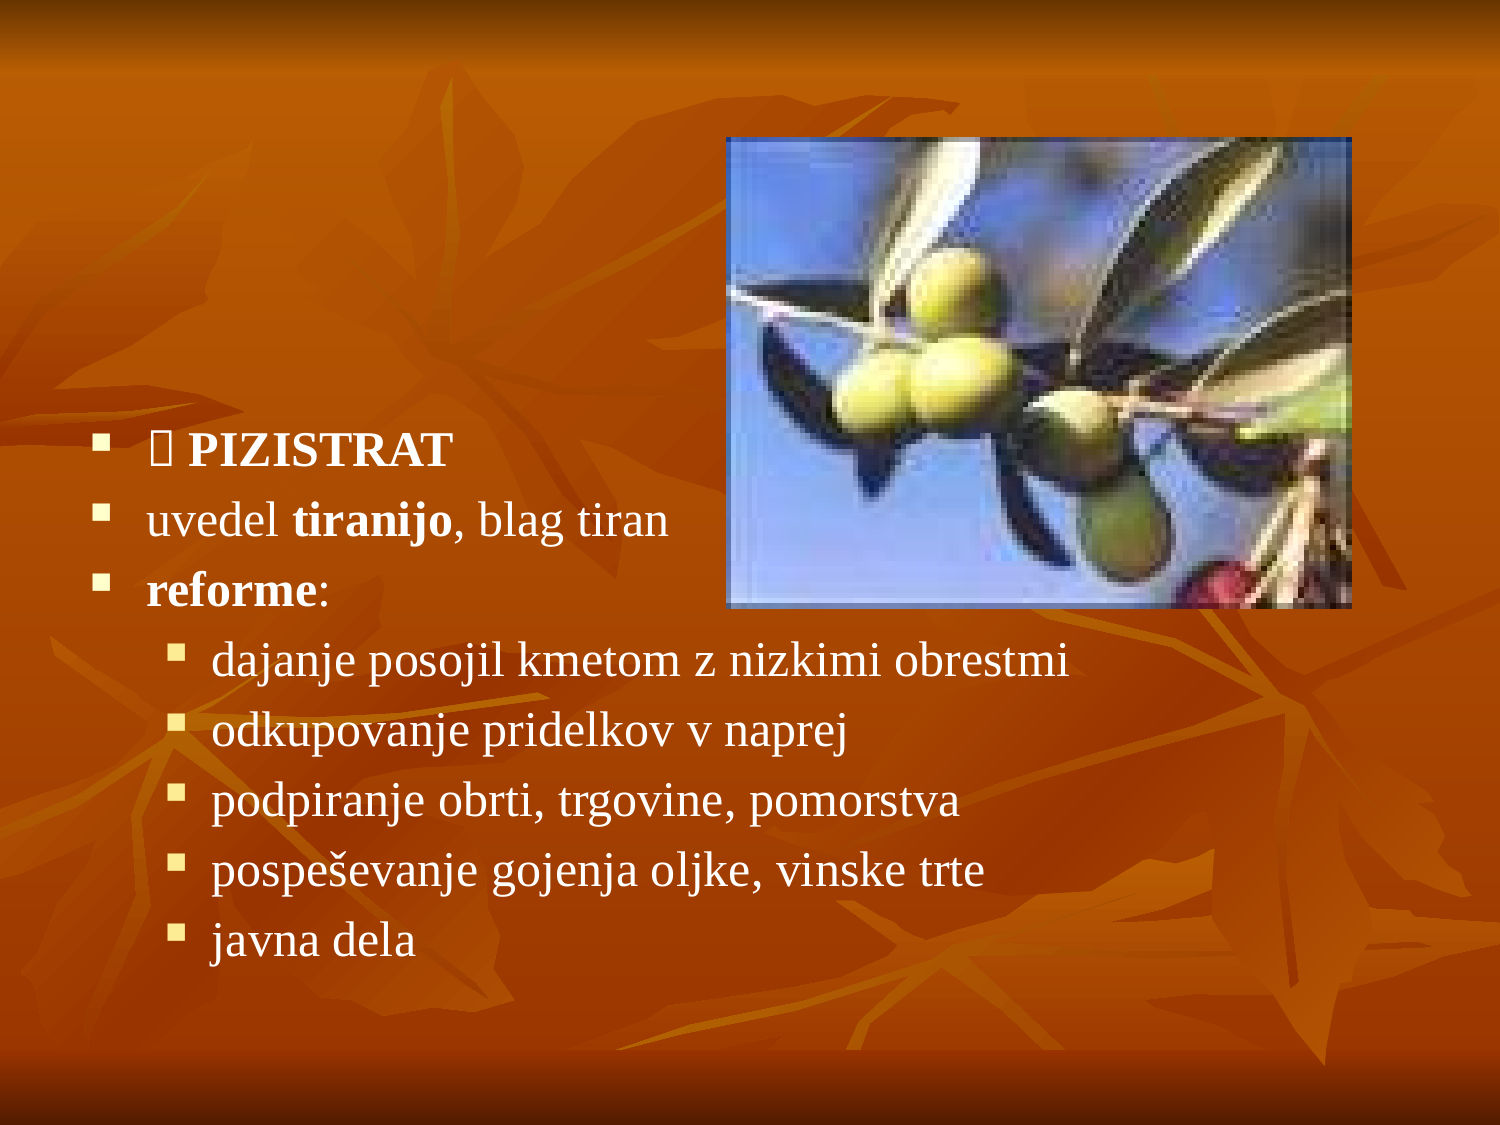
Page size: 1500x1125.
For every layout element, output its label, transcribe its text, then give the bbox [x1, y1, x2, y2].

picture [726, 137, 1352, 609]
list  PIZISTRAT uvedel tiranijo, blag tiran reforme: dajanje posojil kmetom z nizkimi obrestmi odkupovanje pridelkov v naprej podpiranje obrti, trgovine, pomorstva pospeševanje gojenja oljke, vinske trte javna dela [75, 409, 1425, 1006]
